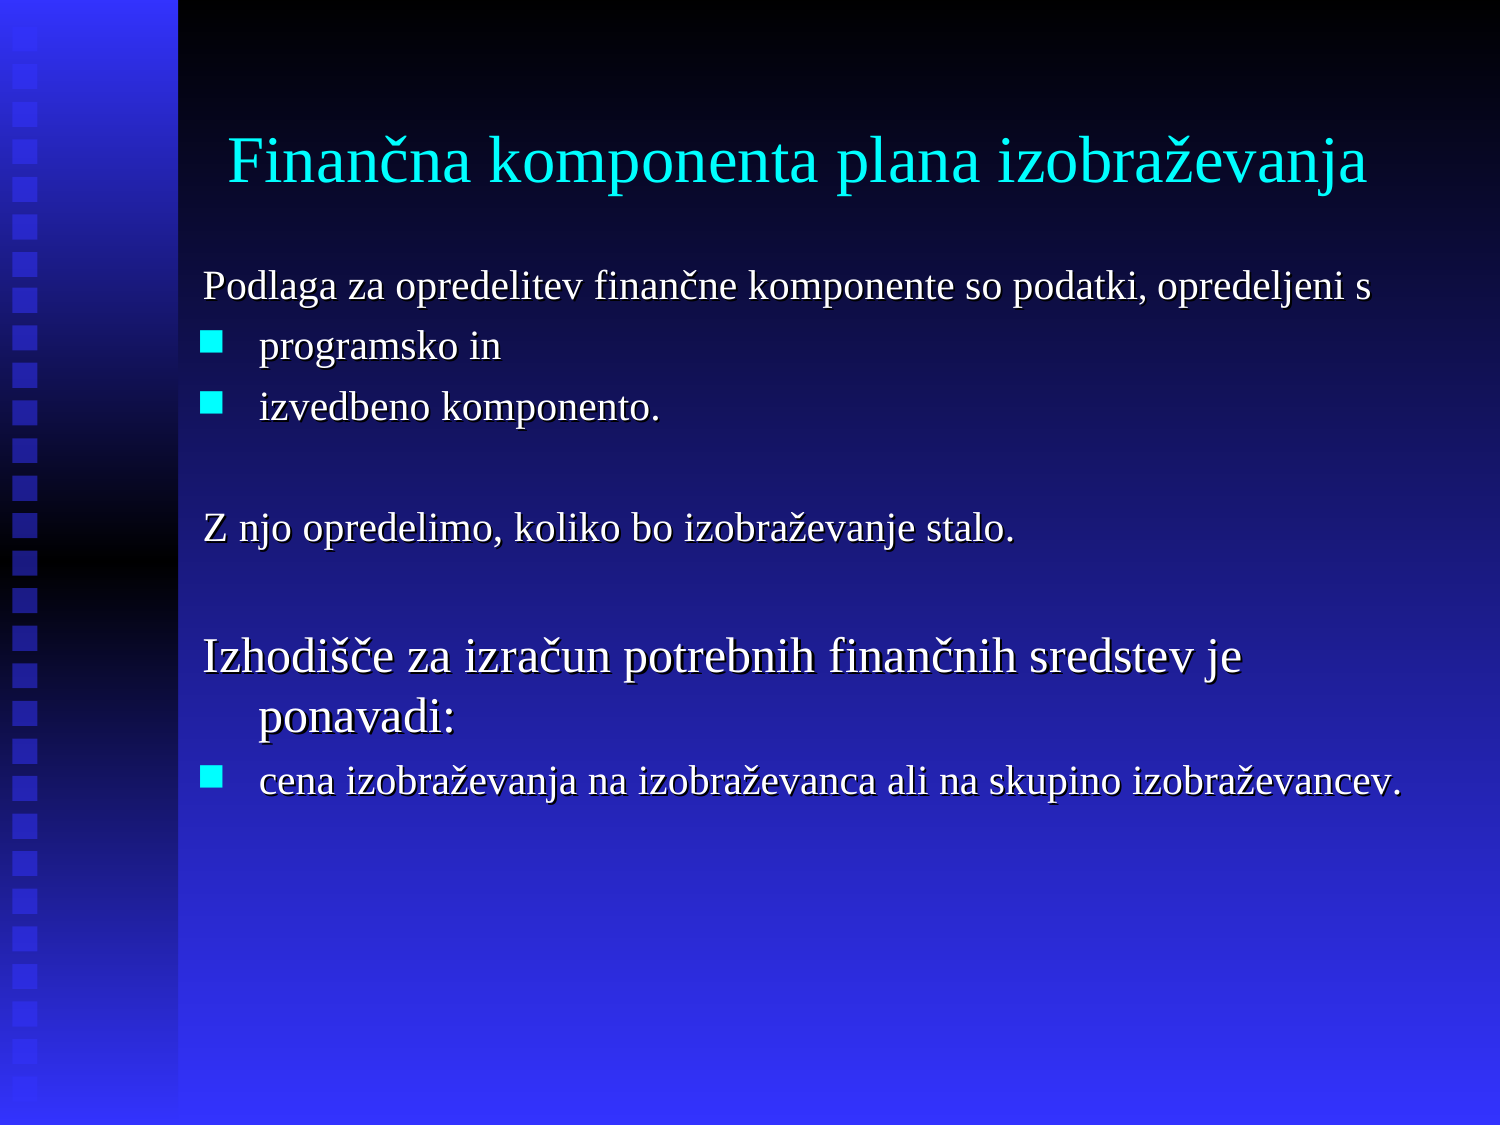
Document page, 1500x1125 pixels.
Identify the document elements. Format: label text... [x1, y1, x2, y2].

list Podlaga za opredelitev finančne komponente so podatki, opredeljeni s programsko in izvedbeno komponento. Z njo opredelimo, koliko bo izobraževanje stalo. Izhodišče za izračun potrebnih finančnih sredstev je ponavadi: cena izobraževanja na izobraževanca ali na skupino izobraževancev. [187, 249, 1463, 1001]
title Finančna komponenta plana izobraževanja [212, 62, 1426, 249]
